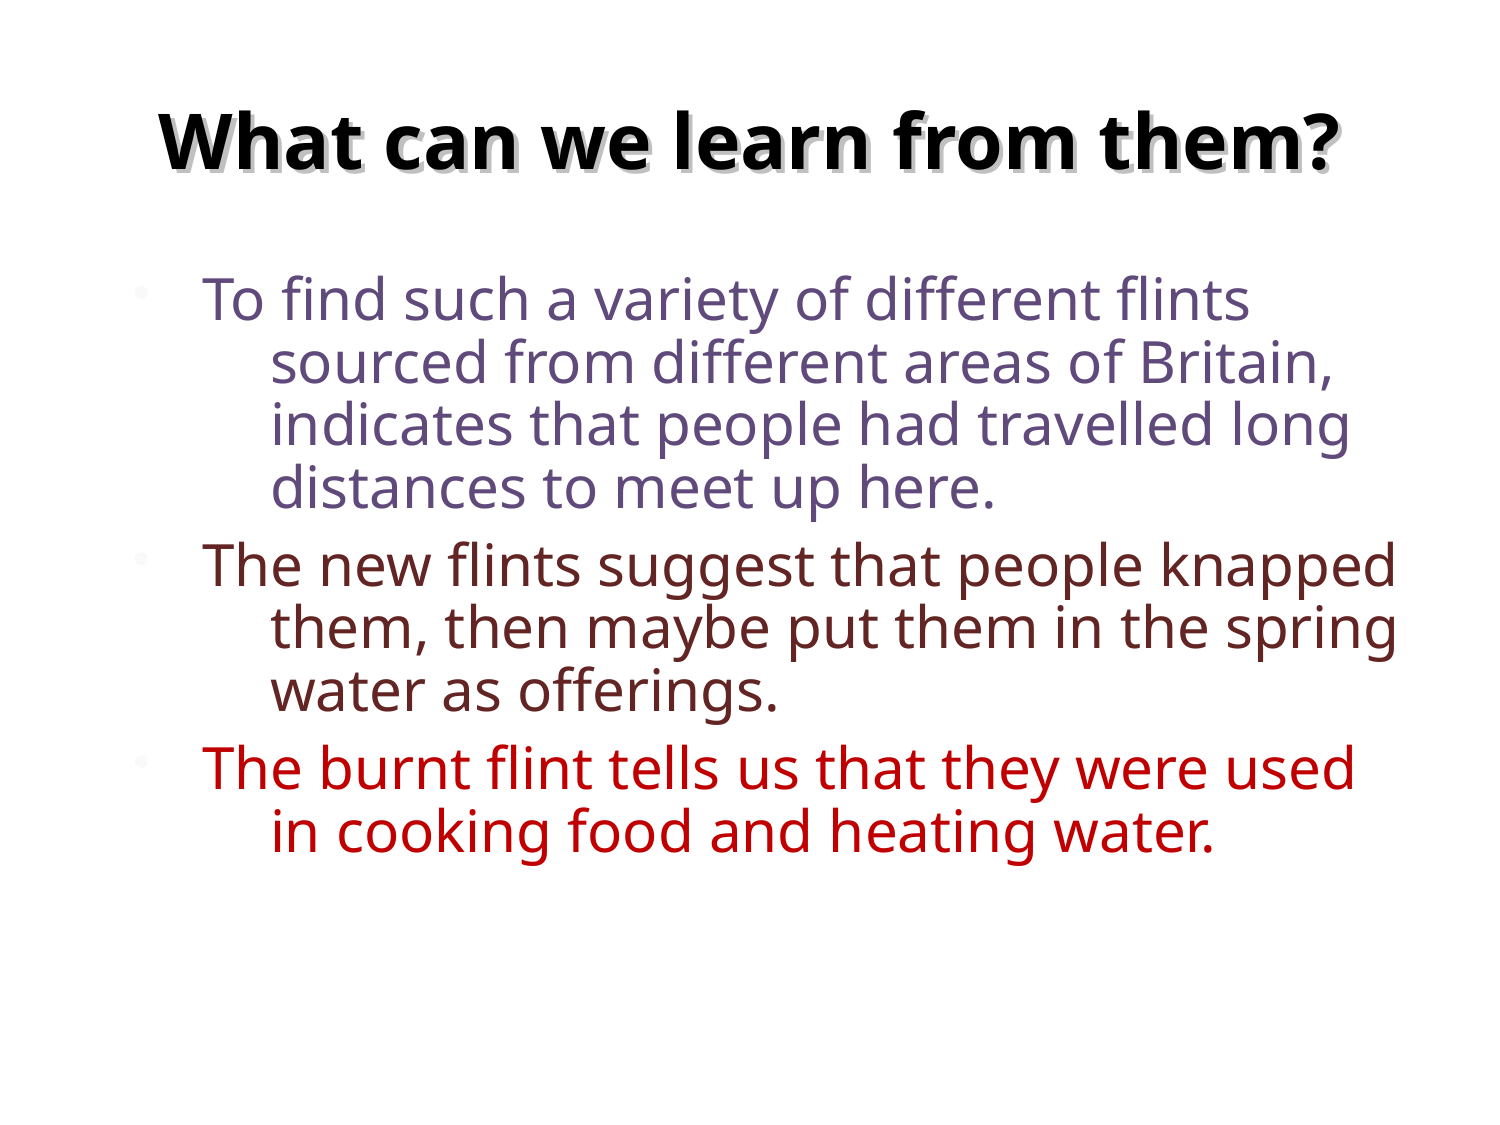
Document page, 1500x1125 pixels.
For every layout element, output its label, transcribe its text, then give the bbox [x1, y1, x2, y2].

list To find such a variety of different flints sourced from different areas of Britain, indicates that people had travelled long distances to meet up here. The new flints suggest that people knapped them, then maybe put them in the spring water as offerings. The burnt flint tells us that they were used in cooking food and heating water. [75, 262, 1426, 1036]
title What can we learn from them? [75, 45, 1426, 233]
